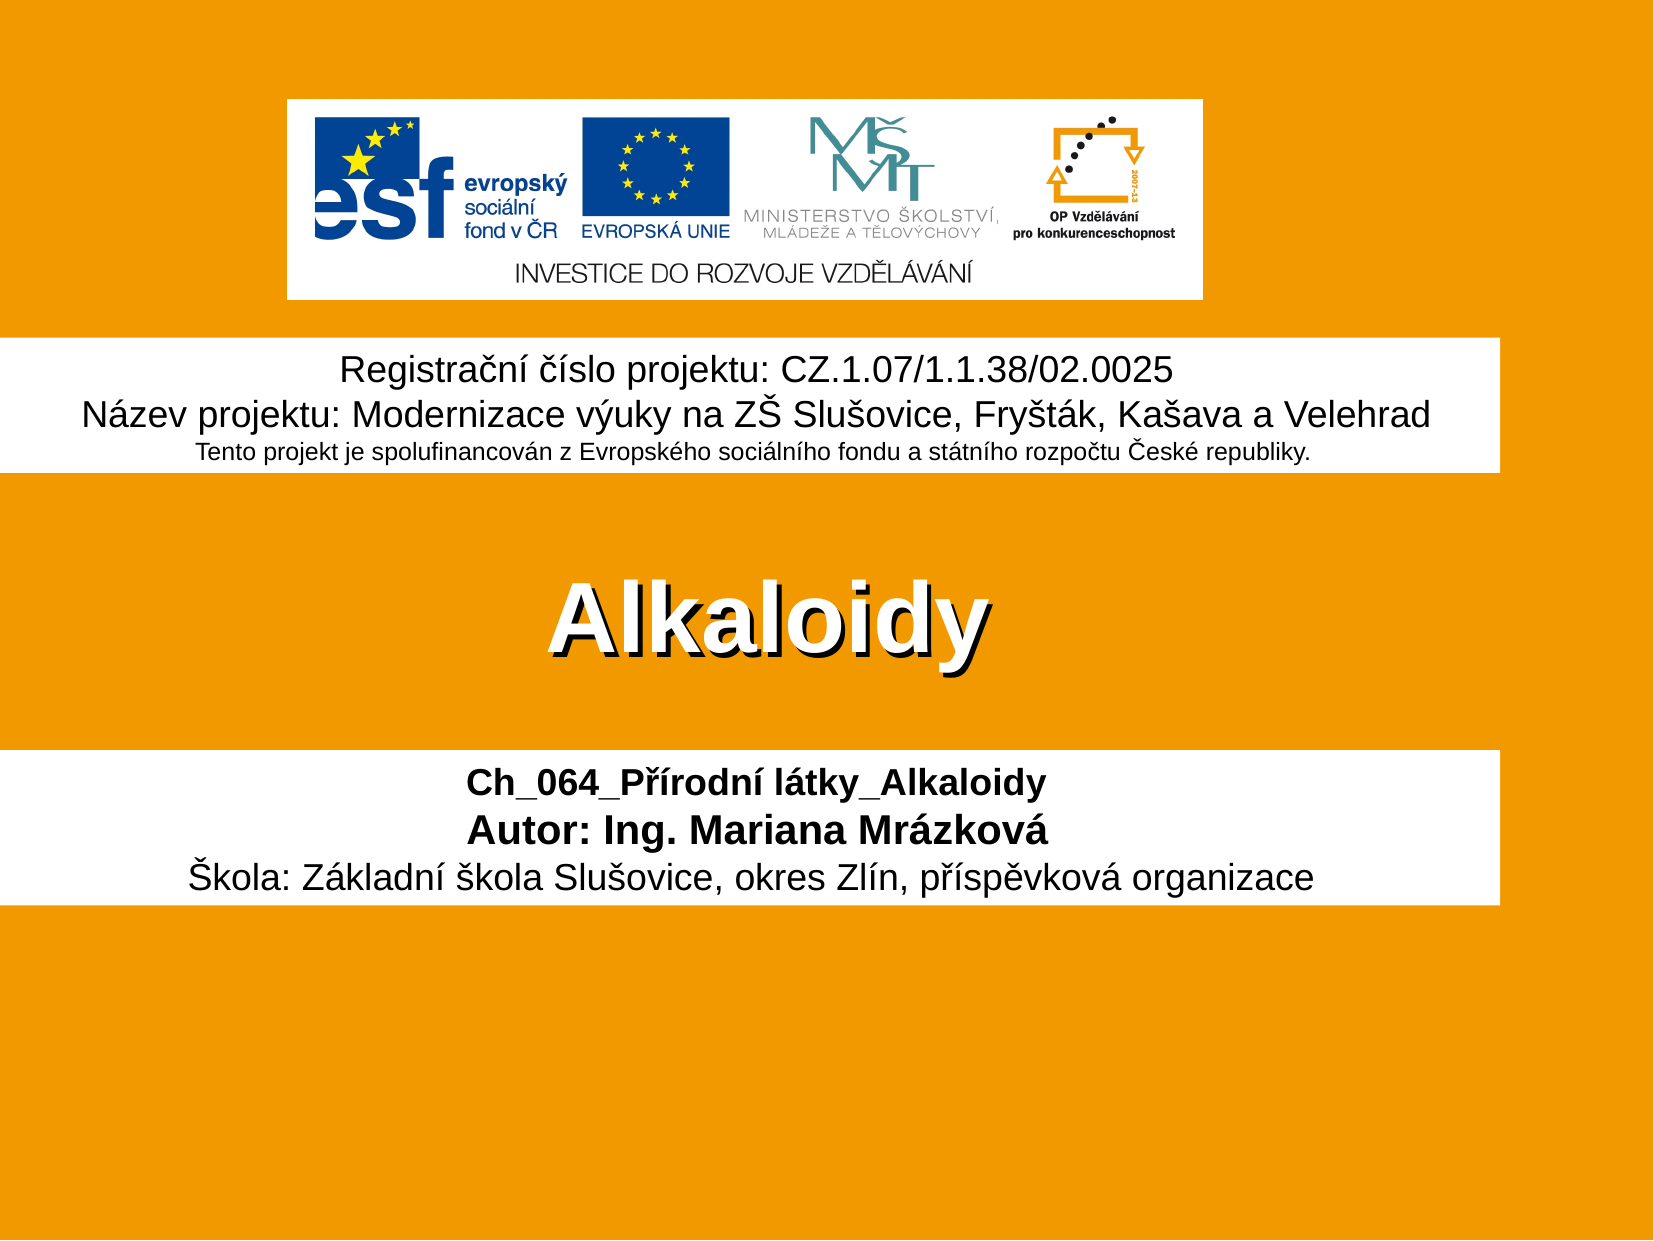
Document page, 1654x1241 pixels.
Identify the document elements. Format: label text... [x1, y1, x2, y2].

text_box Ch_064_Přírodní látky_Alkaloidy Autor: Ing. Mariana Mrázková Škola: Základní škola Slušovice, okres Zlín, příspěvková organizace [0, 750, 1501, 906]
title Alkaloidy [112, 537, 1388, 688]
text_box Registrační číslo projektu: CZ.1.07/1.1.38/02.0025 Název projektu: Modernizace výuky na ZŠ Slušovice, Fryšták, Kašava a Velehrad Tento projekt je spolufinancován z Evropského sociálního fondu a státního rozpočtu České republiky. [0, 337, 1501, 473]
picture [287, 99, 1203, 300]
